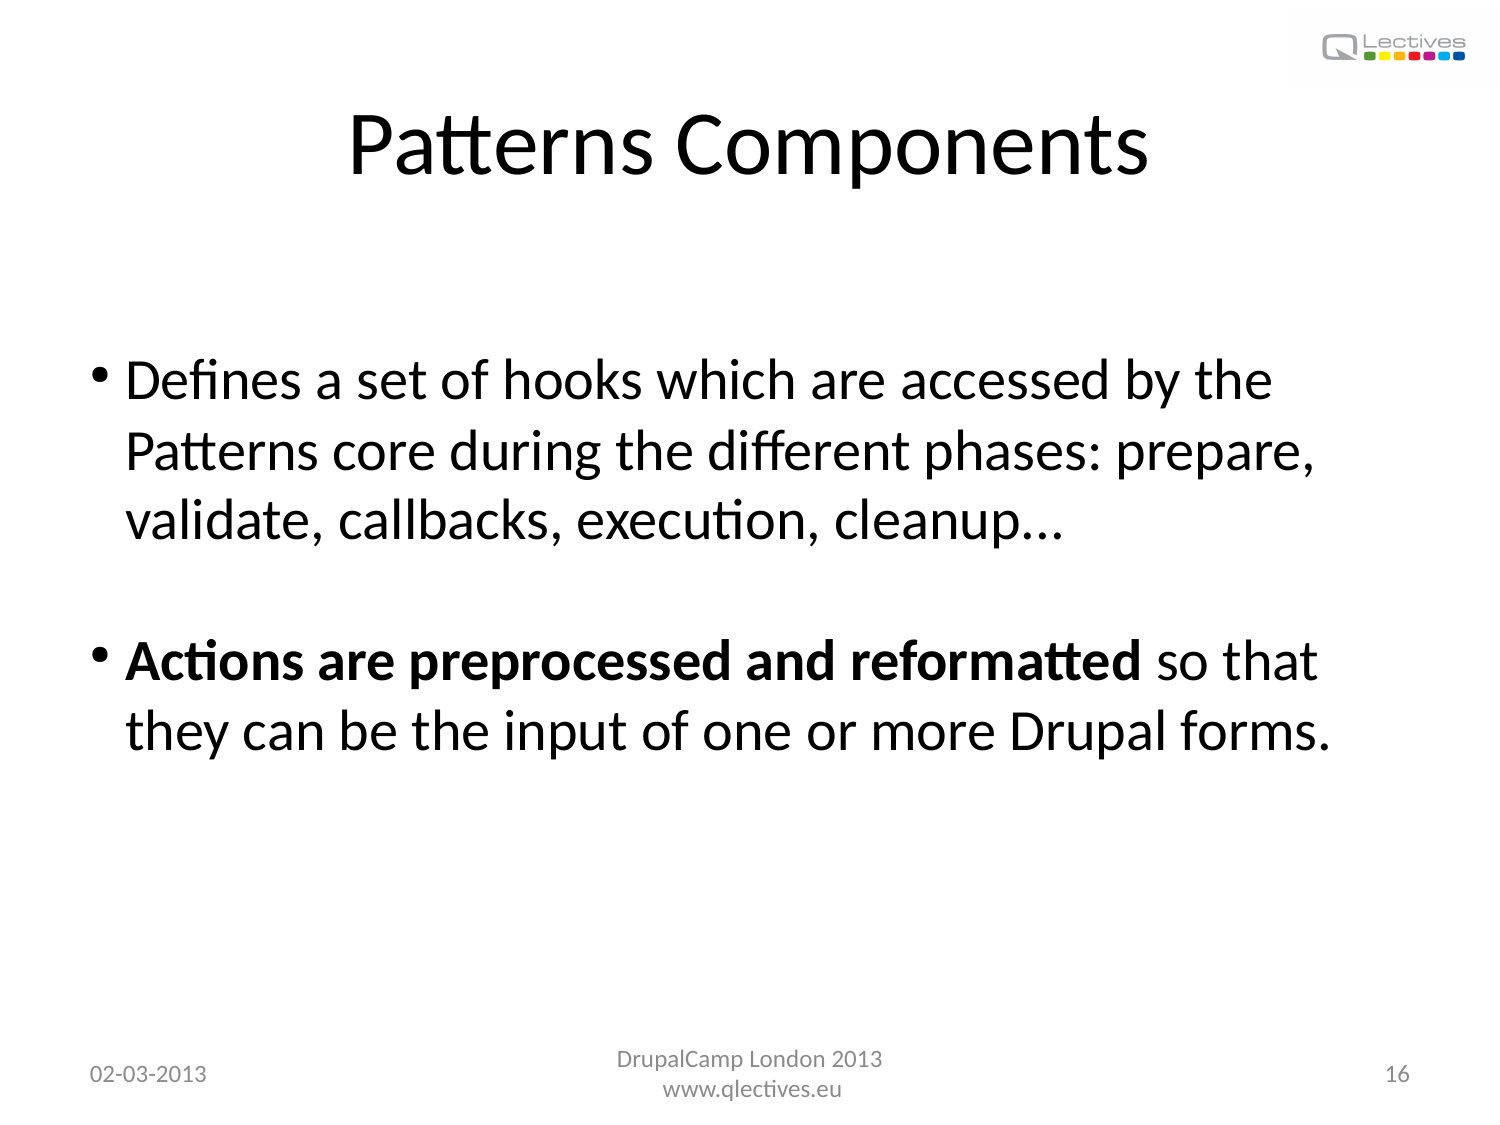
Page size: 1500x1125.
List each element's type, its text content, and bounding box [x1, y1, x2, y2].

text_box Patterns Components [74, 44, 1425, 224]
picture [1288, 9, 1500, 90]
text_box <number> [1074, 1042, 1425, 1103]
text_box Defines a set of hooks which are accessed by the Patterns core during the different phases: prepare, validate, callbacks, execution, cleanup... Actions are preprocessed and reformatted so that they can be the input of one or more Drupal forms. [74, 224, 1425, 1016]
text_box 02-03-2013 [74, 1042, 425, 1103]
text_box DrupalCamp London 2013 www.qlectives.eu [512, 1042, 988, 1103]
